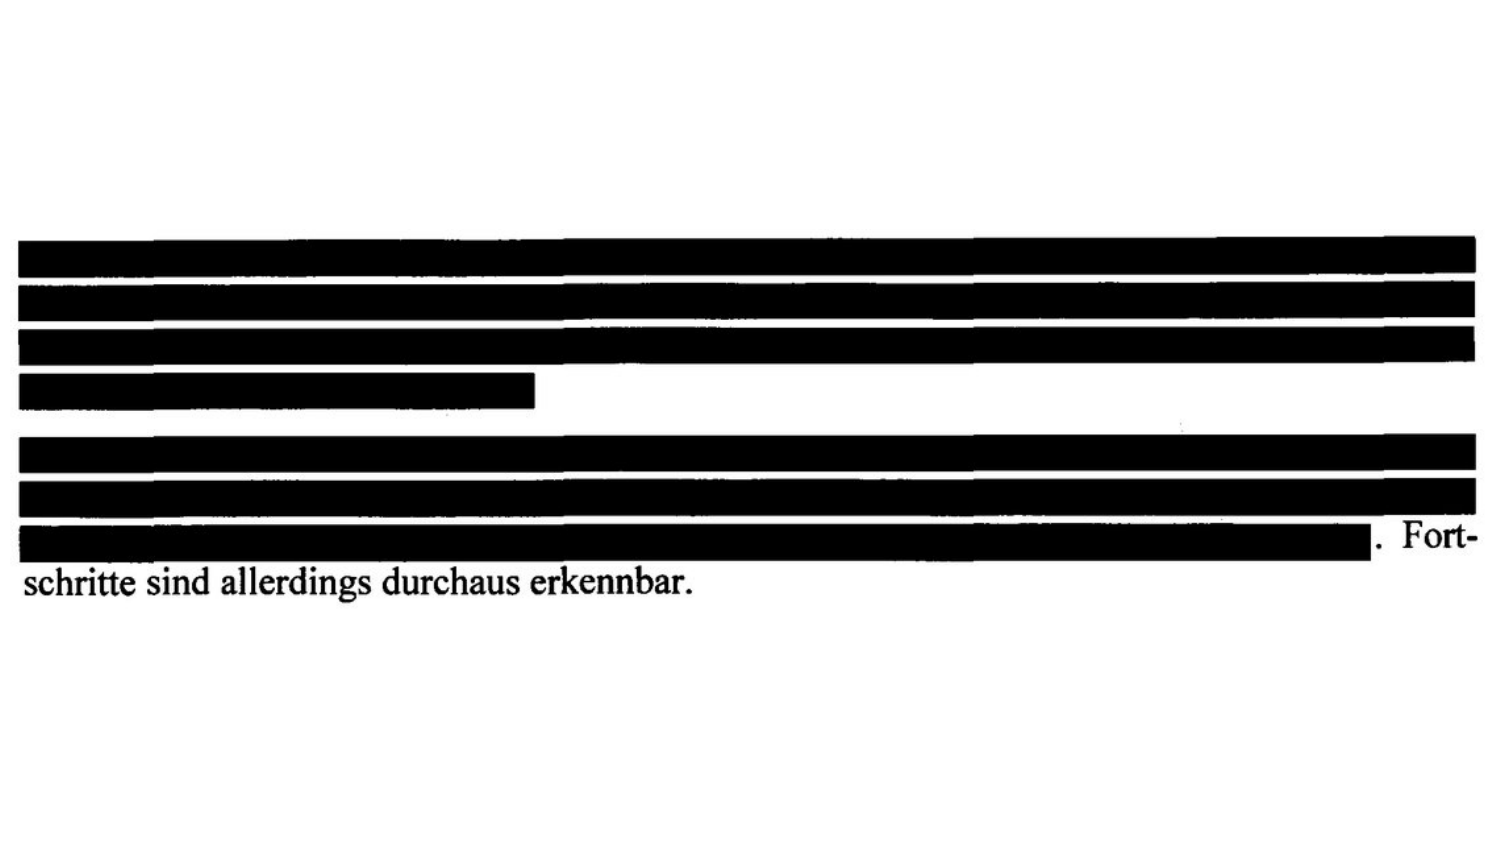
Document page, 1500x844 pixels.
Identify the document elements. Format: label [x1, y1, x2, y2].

picture [0, 229, 1500, 614]
